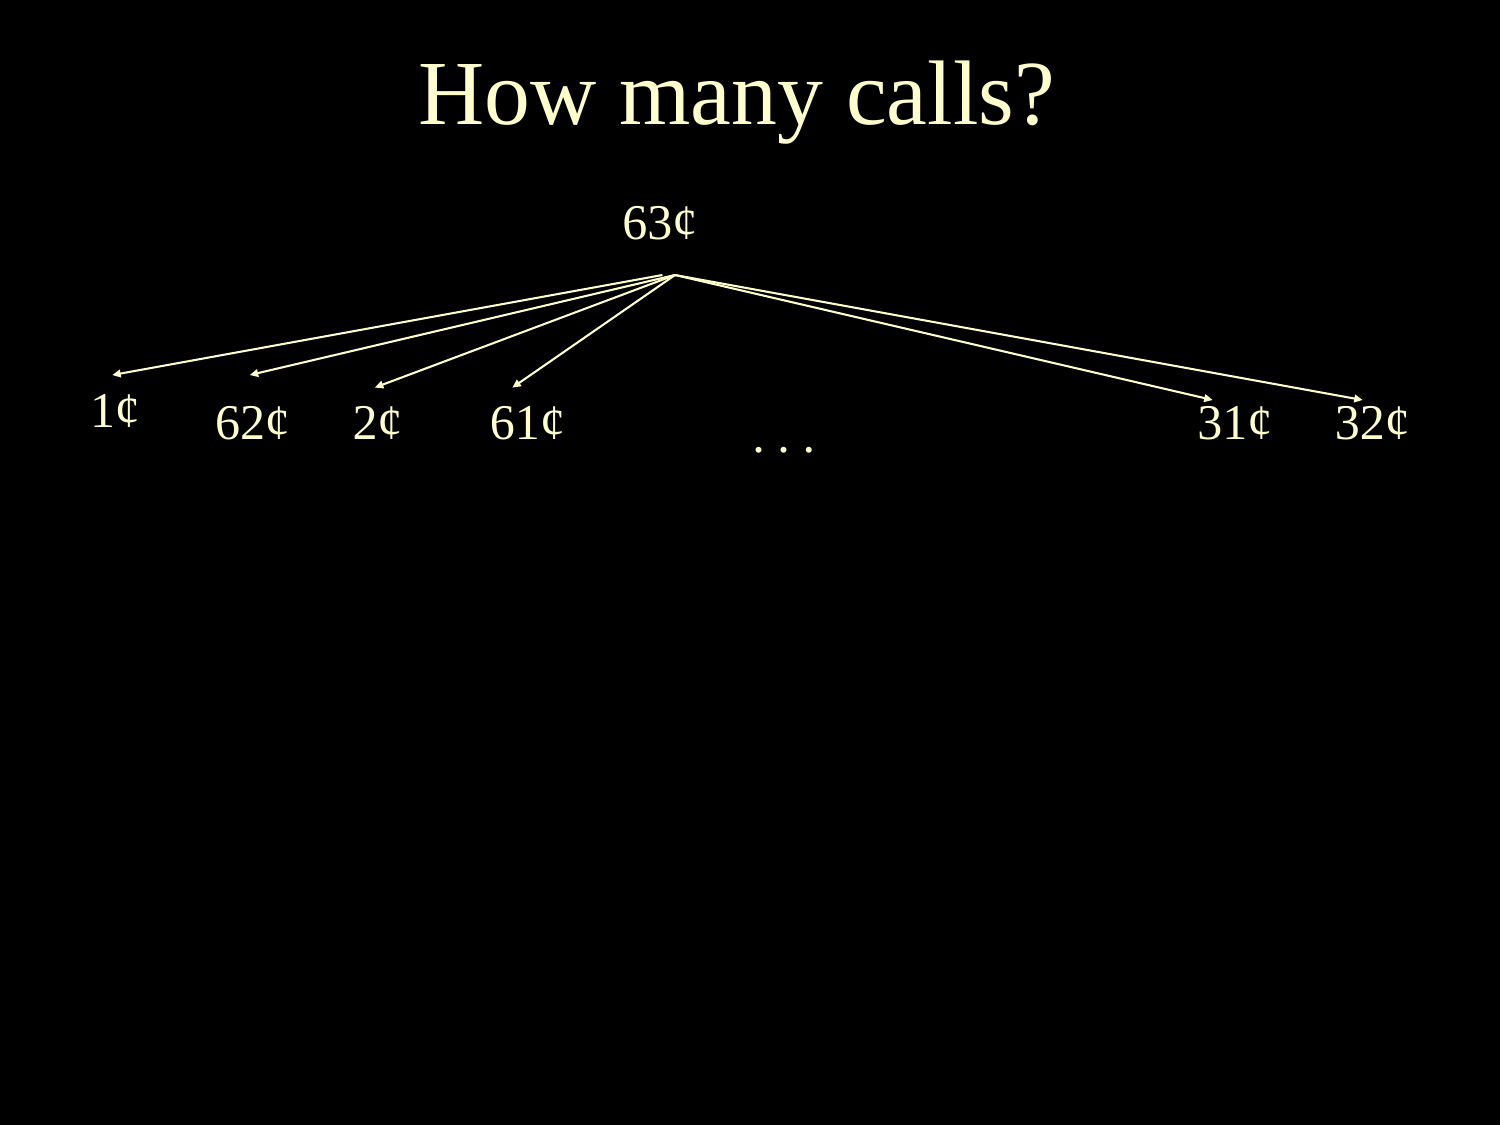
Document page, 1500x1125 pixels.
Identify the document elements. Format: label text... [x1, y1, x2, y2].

text_box 32¢ [1320, 387, 1425, 459]
text_box 61¢ [475, 387, 580, 459]
text_box 2¢ [337, 387, 418, 459]
text_box 62¢ [200, 387, 305, 459]
text_box 63¢ [607, 187, 713, 259]
text_box 31¢ [1182, 387, 1288, 459]
text_box . . . [737, 399, 830, 471]
title How many calls? [8, 35, 1467, 153]
text_box 1¢ [75, 374, 155, 446]
